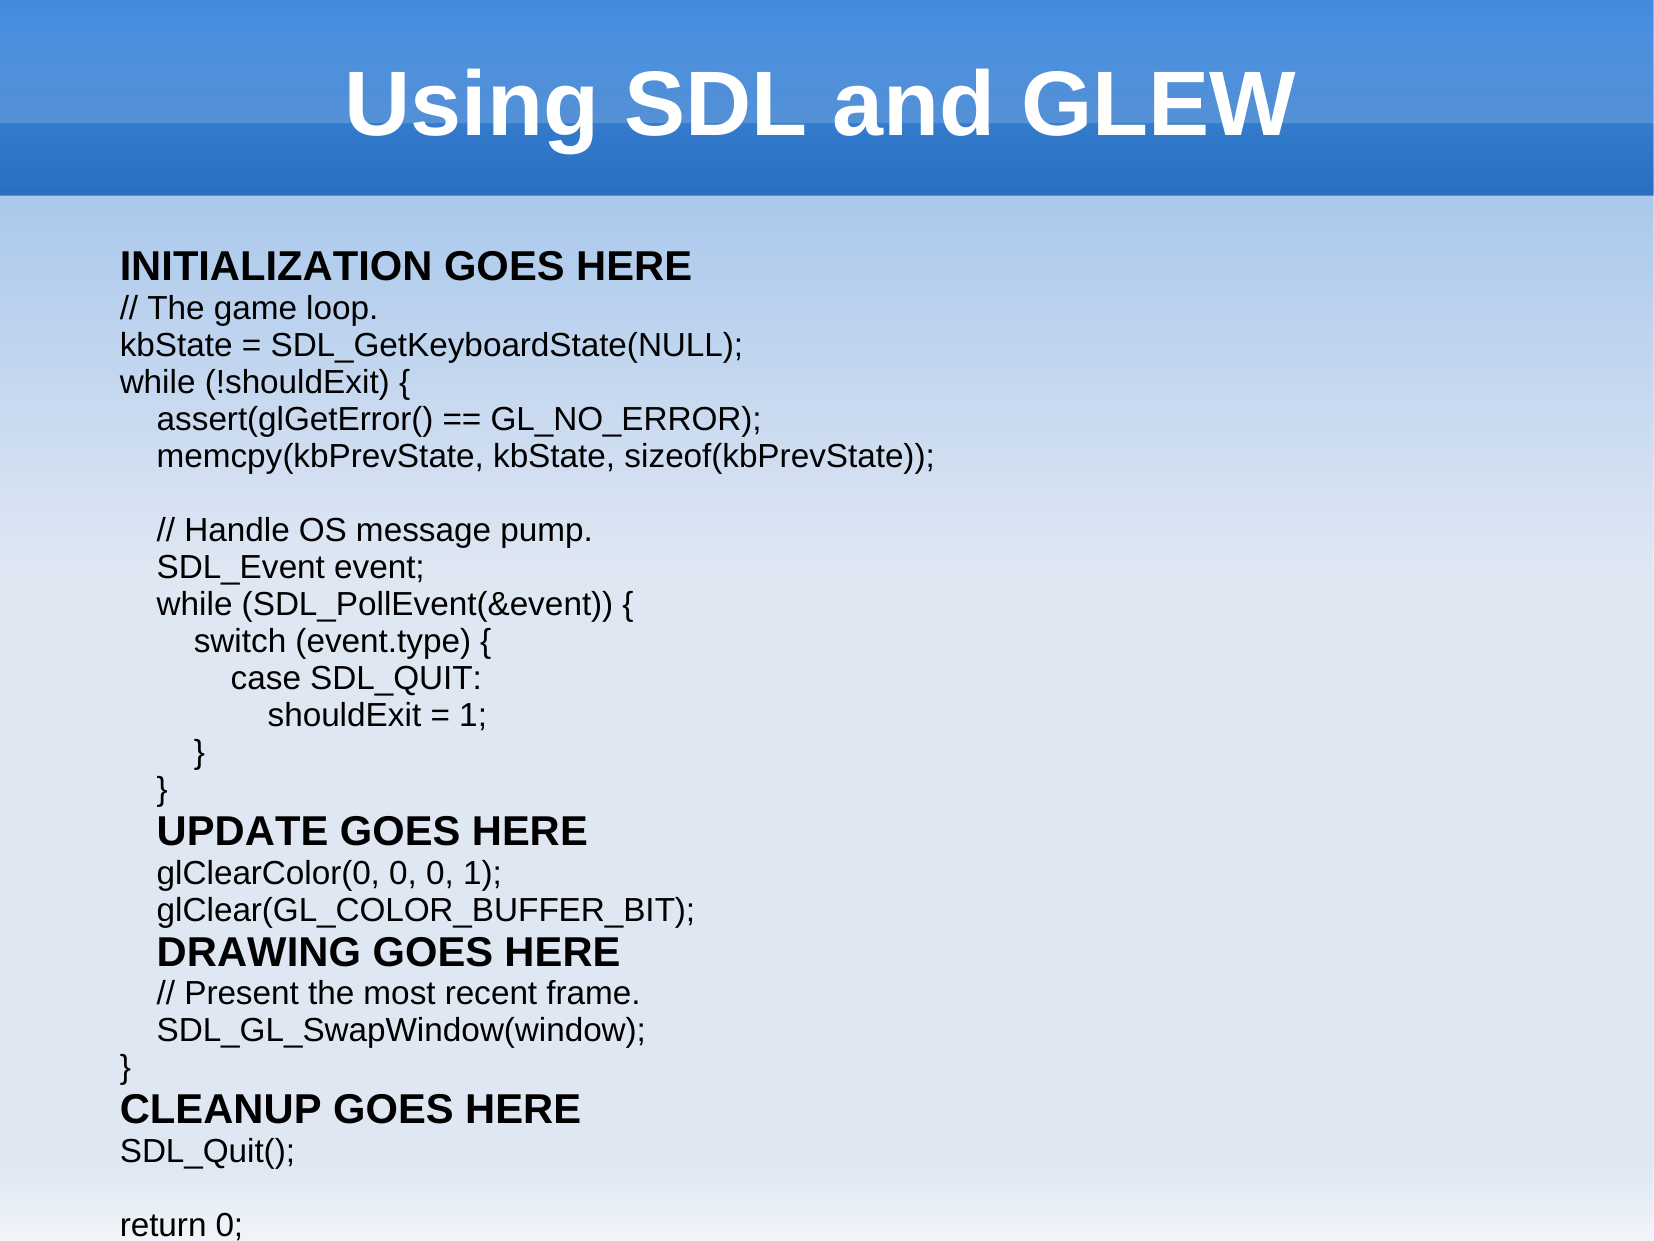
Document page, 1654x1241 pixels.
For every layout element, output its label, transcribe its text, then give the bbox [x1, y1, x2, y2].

list INITIALIZATION GOES HERE // The game loop. kbState = SDL_GetKeyboardState(NULL); while (!shouldExit) { assert(glGetError() == GL_NO_ERROR); memcpy(kbPrevState, kbState, sizeof(kbPrevState)); // Handle OS message pump. SDL_Event event; while (SDL_PollEvent(&event)) { switch (event.type) { case SDL_QUIT: shouldExit = 1; } } UPDATE GOES HERE glClearColor(0, 0, 0, 1); glClear(GL_COLOR_BUFFER_BIT); DRAWING GOES HERE // Present the most recent frame. SDL_GL_SwapWindow(window); } CLEANUP GOES HERE SDL_Quit(); return 0; } [82, 242, 1571, 1241]
picture [0, 0, 1654, 1241]
title Using SDL and GLEW [76, 0, 1565, 208]
